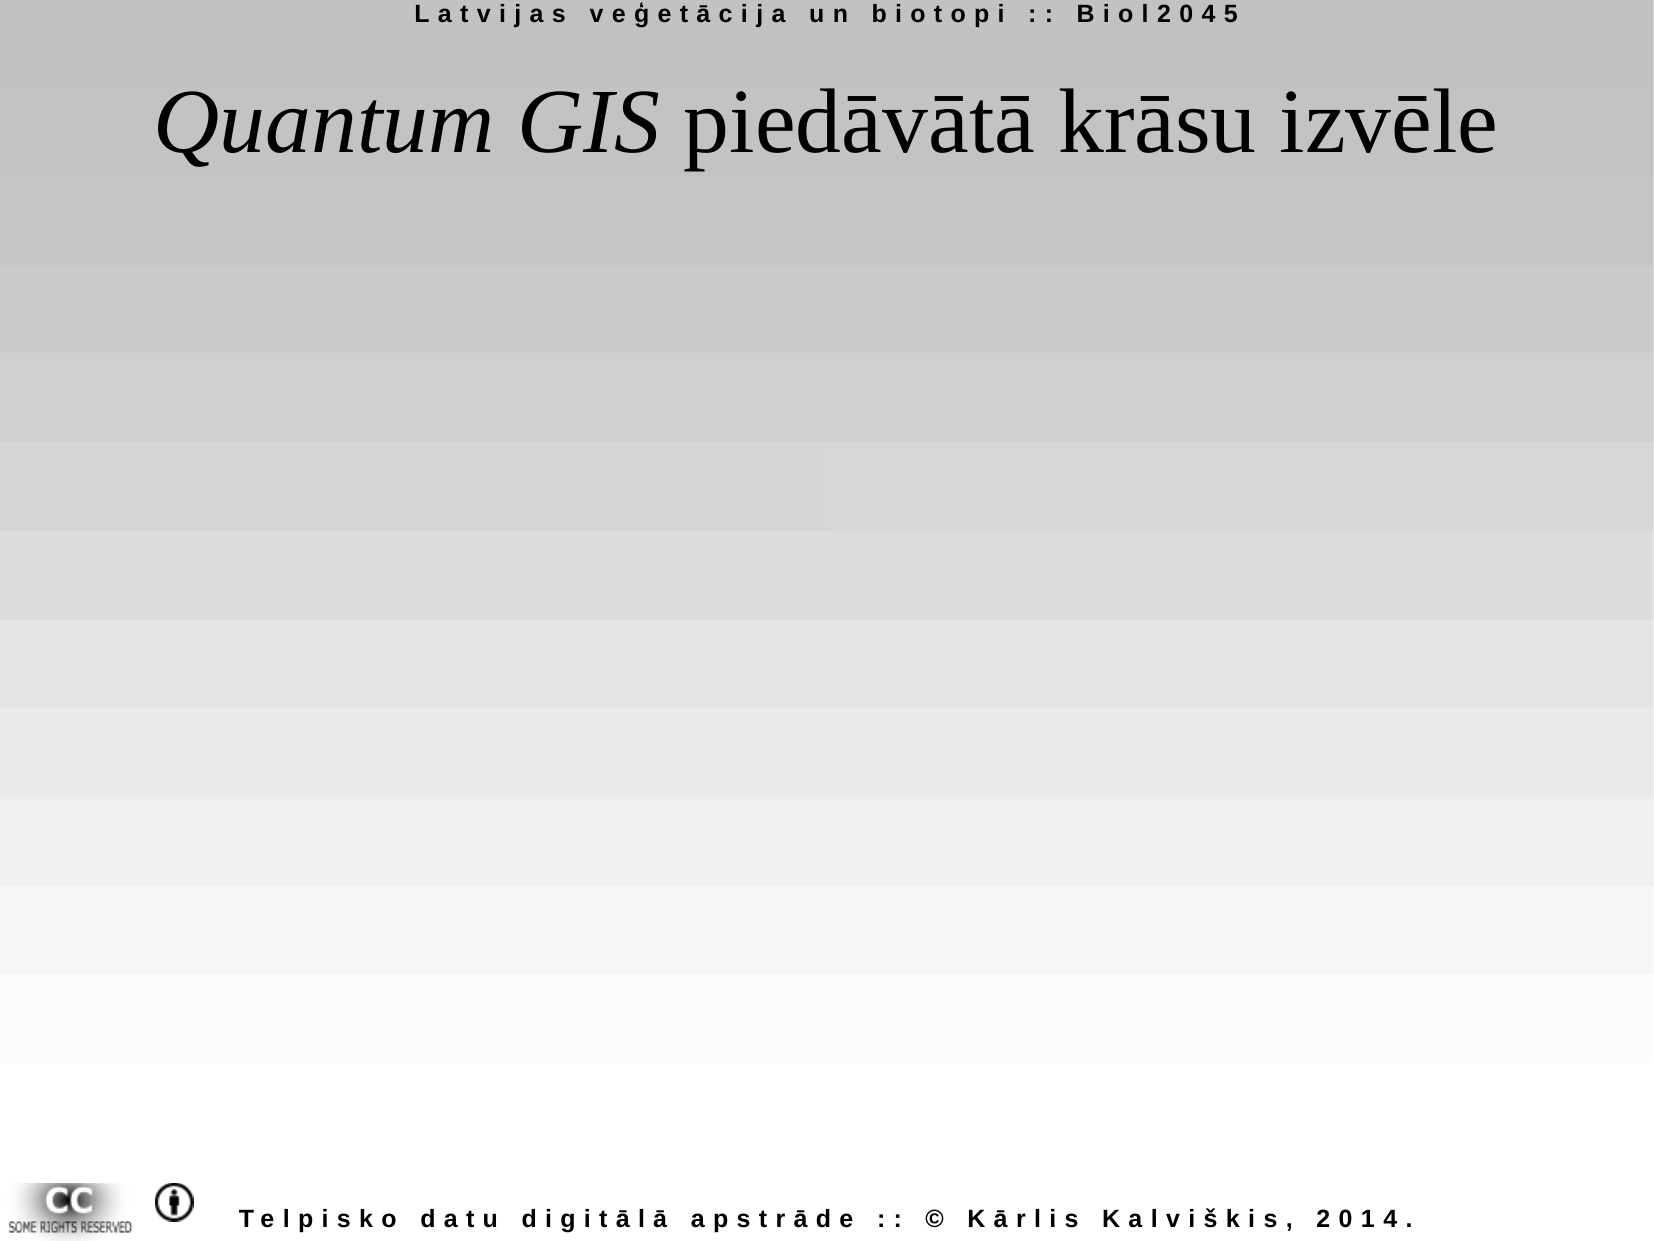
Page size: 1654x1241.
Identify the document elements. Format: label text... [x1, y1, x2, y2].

title Quantum GIS piedāvātā krāsu izvēle [29, 49, 1625, 296]
picture [0, 0, 1654, 1241]
